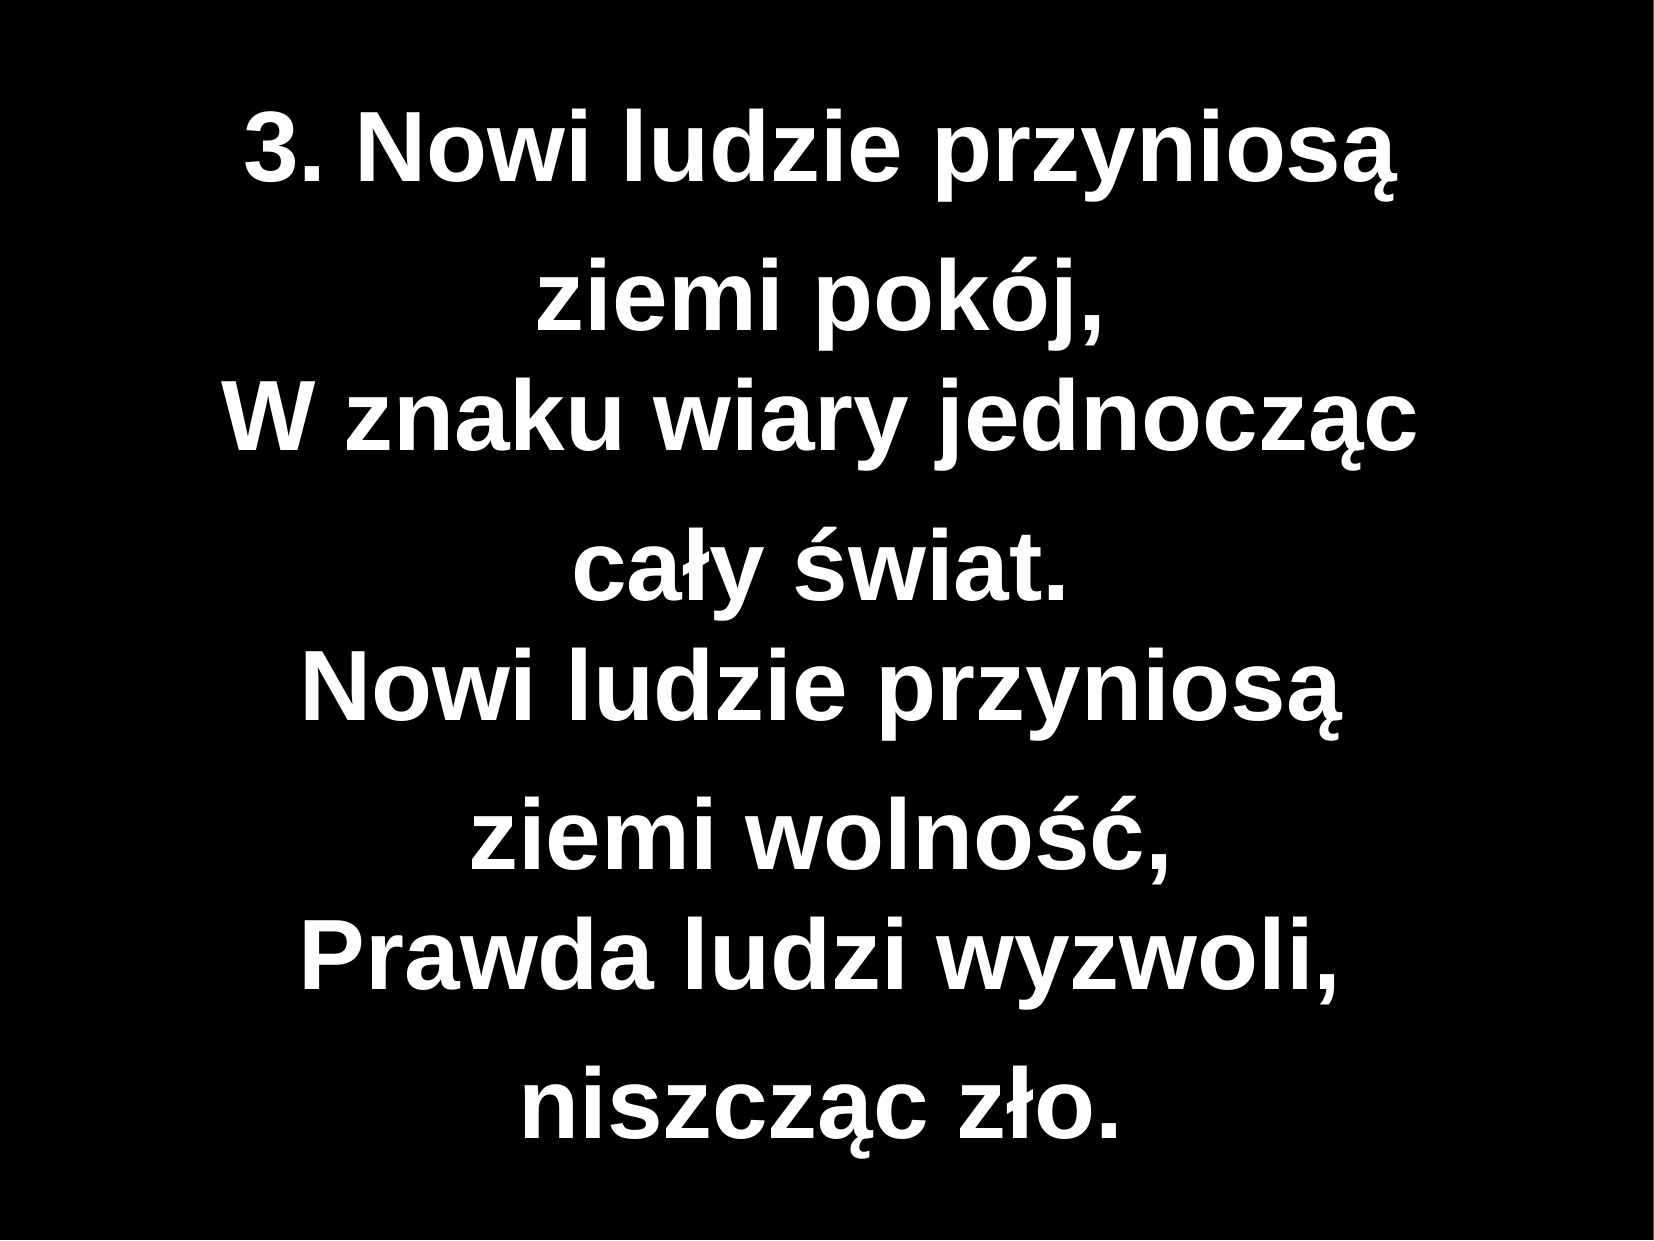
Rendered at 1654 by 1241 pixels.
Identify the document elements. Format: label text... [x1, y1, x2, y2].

subtitle 3. Nowi ludzie przyniosą ziemi pokój, W znaku wiary jednocząc cały świat. Nowi ludzie przyniosą ziemi wolność, Prawda ludzi wyzwoli, niszcząc zło. [0, 76, 1642, 1164]
